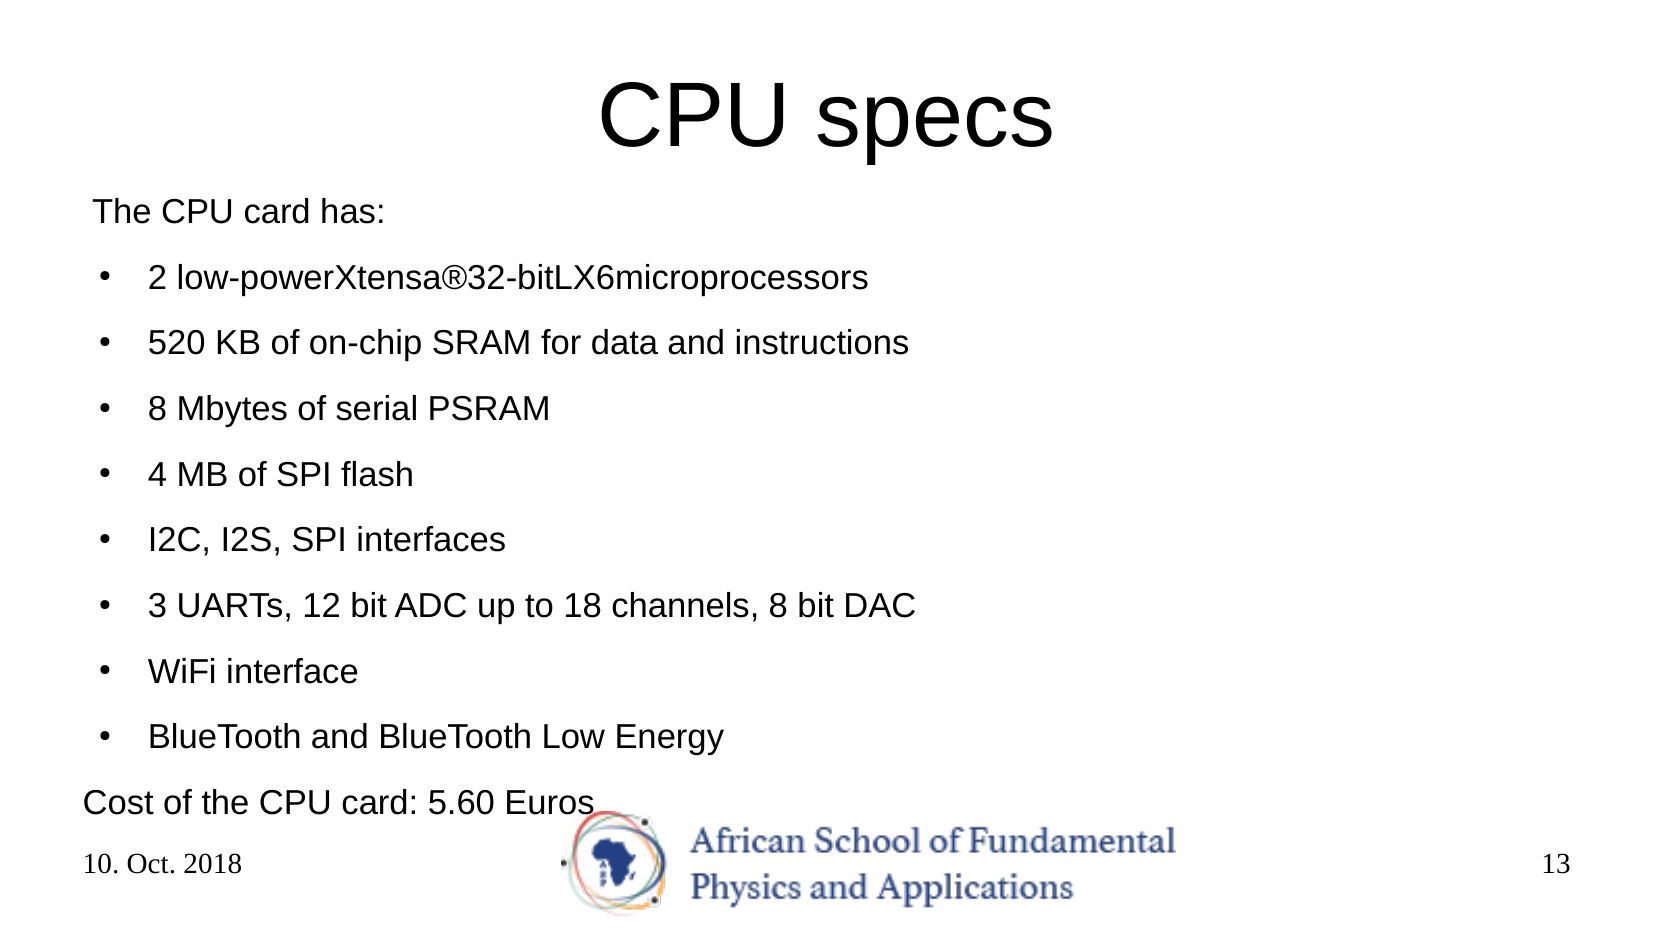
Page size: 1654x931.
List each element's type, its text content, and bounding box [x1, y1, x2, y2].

title CPU specs [82, 37, 1571, 192]
picture [561, 827, 1176, 916]
list The CPU card has: 2 low-powerXtensa®32-bitLX6microprocessors 520 KB of on-chip SRAM for data and instructions 8 Mbytes of serial PSRAM 4 MB of SPI flash I2C, I2S, SPI interfaces 3 UARTs, 12 bit ADC up to 18 channels, 8 bit DAC WiFi interface BlueTooth and BlueTooth Low Energy Cost of the CPU card: 5.60 Euros [82, 192, 1571, 827]
